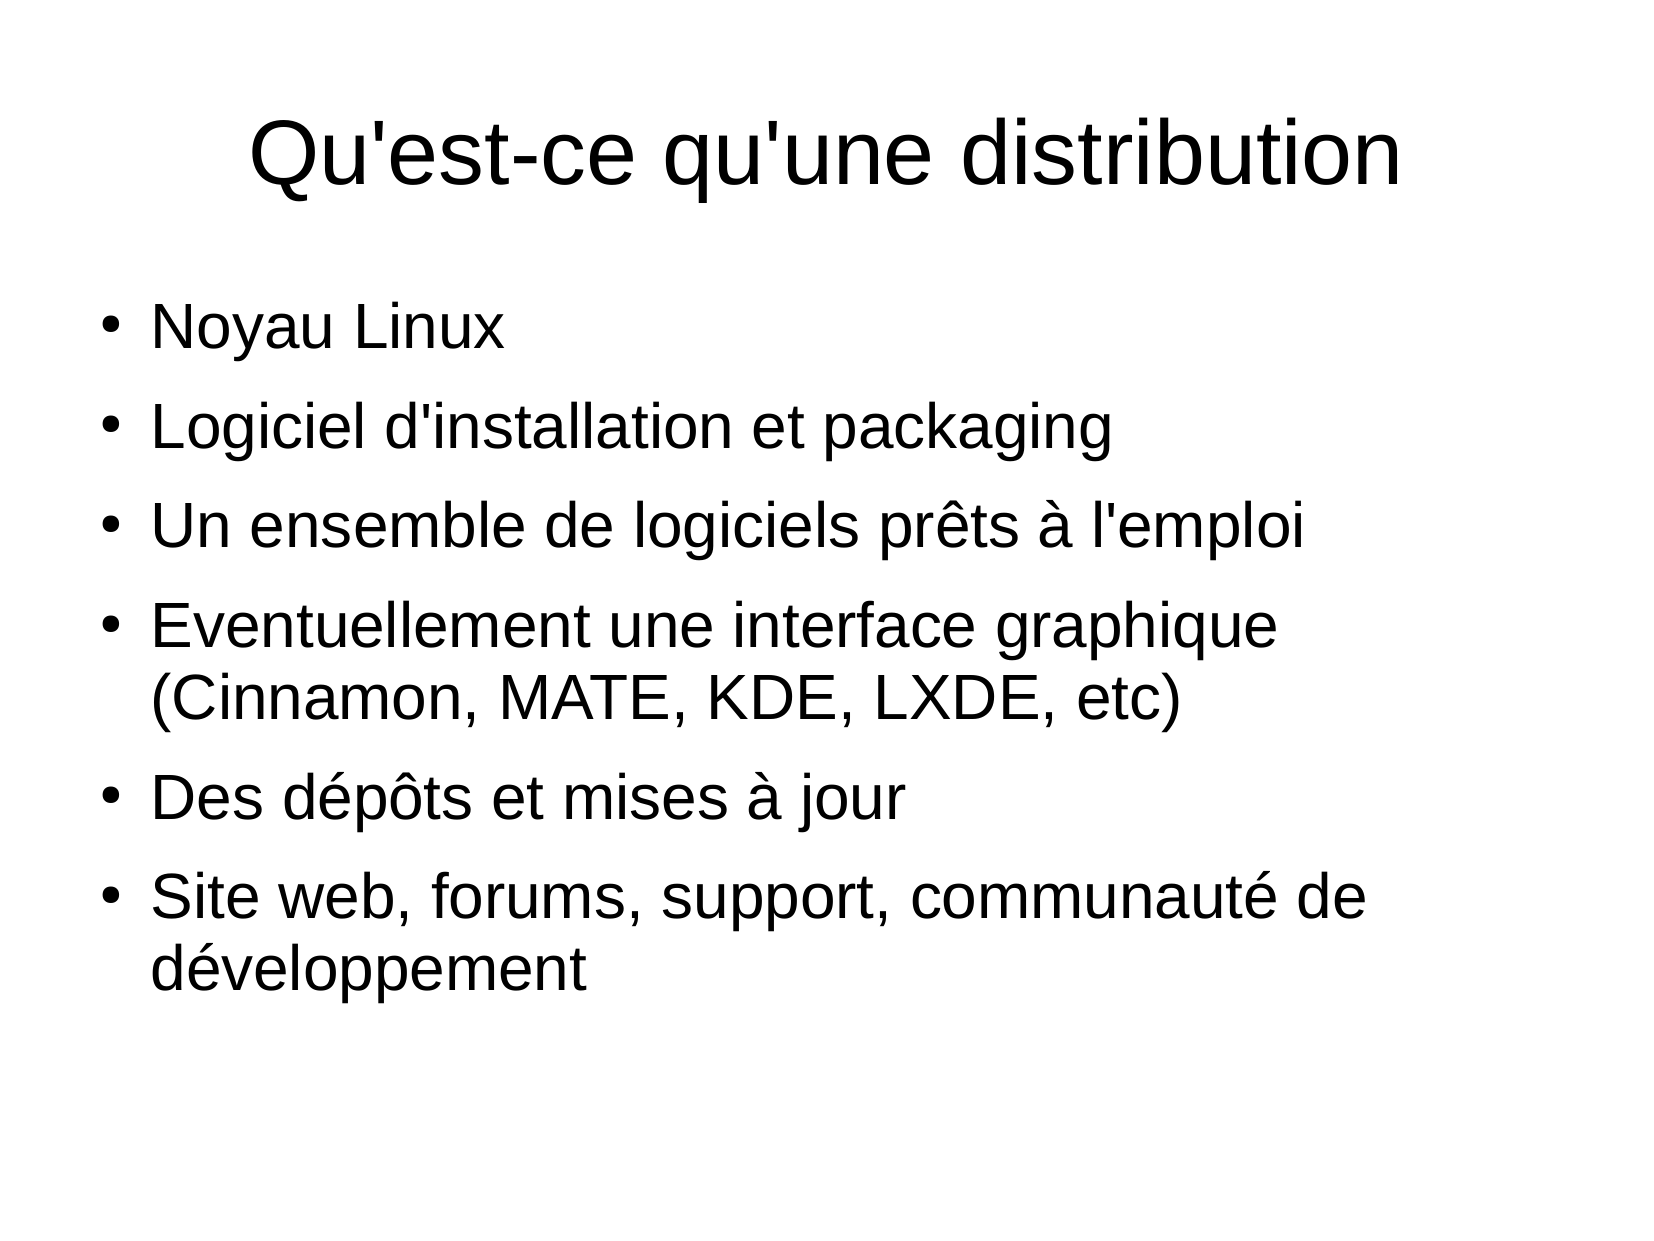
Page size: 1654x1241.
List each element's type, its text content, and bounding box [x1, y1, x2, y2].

title Qu'est-ce qu'une distribution [82, 49, 1571, 257]
list Noyau Linux Logiciel d'installation et packaging Un ensemble de logiciels prêts à l'emploi Eventuellement une interface graphique (Cinnamon, MATE, KDE, LXDE, etc) Des dépôts et mises à jour Site web, forums, support, communauté de développement [82, 290, 1571, 1010]
